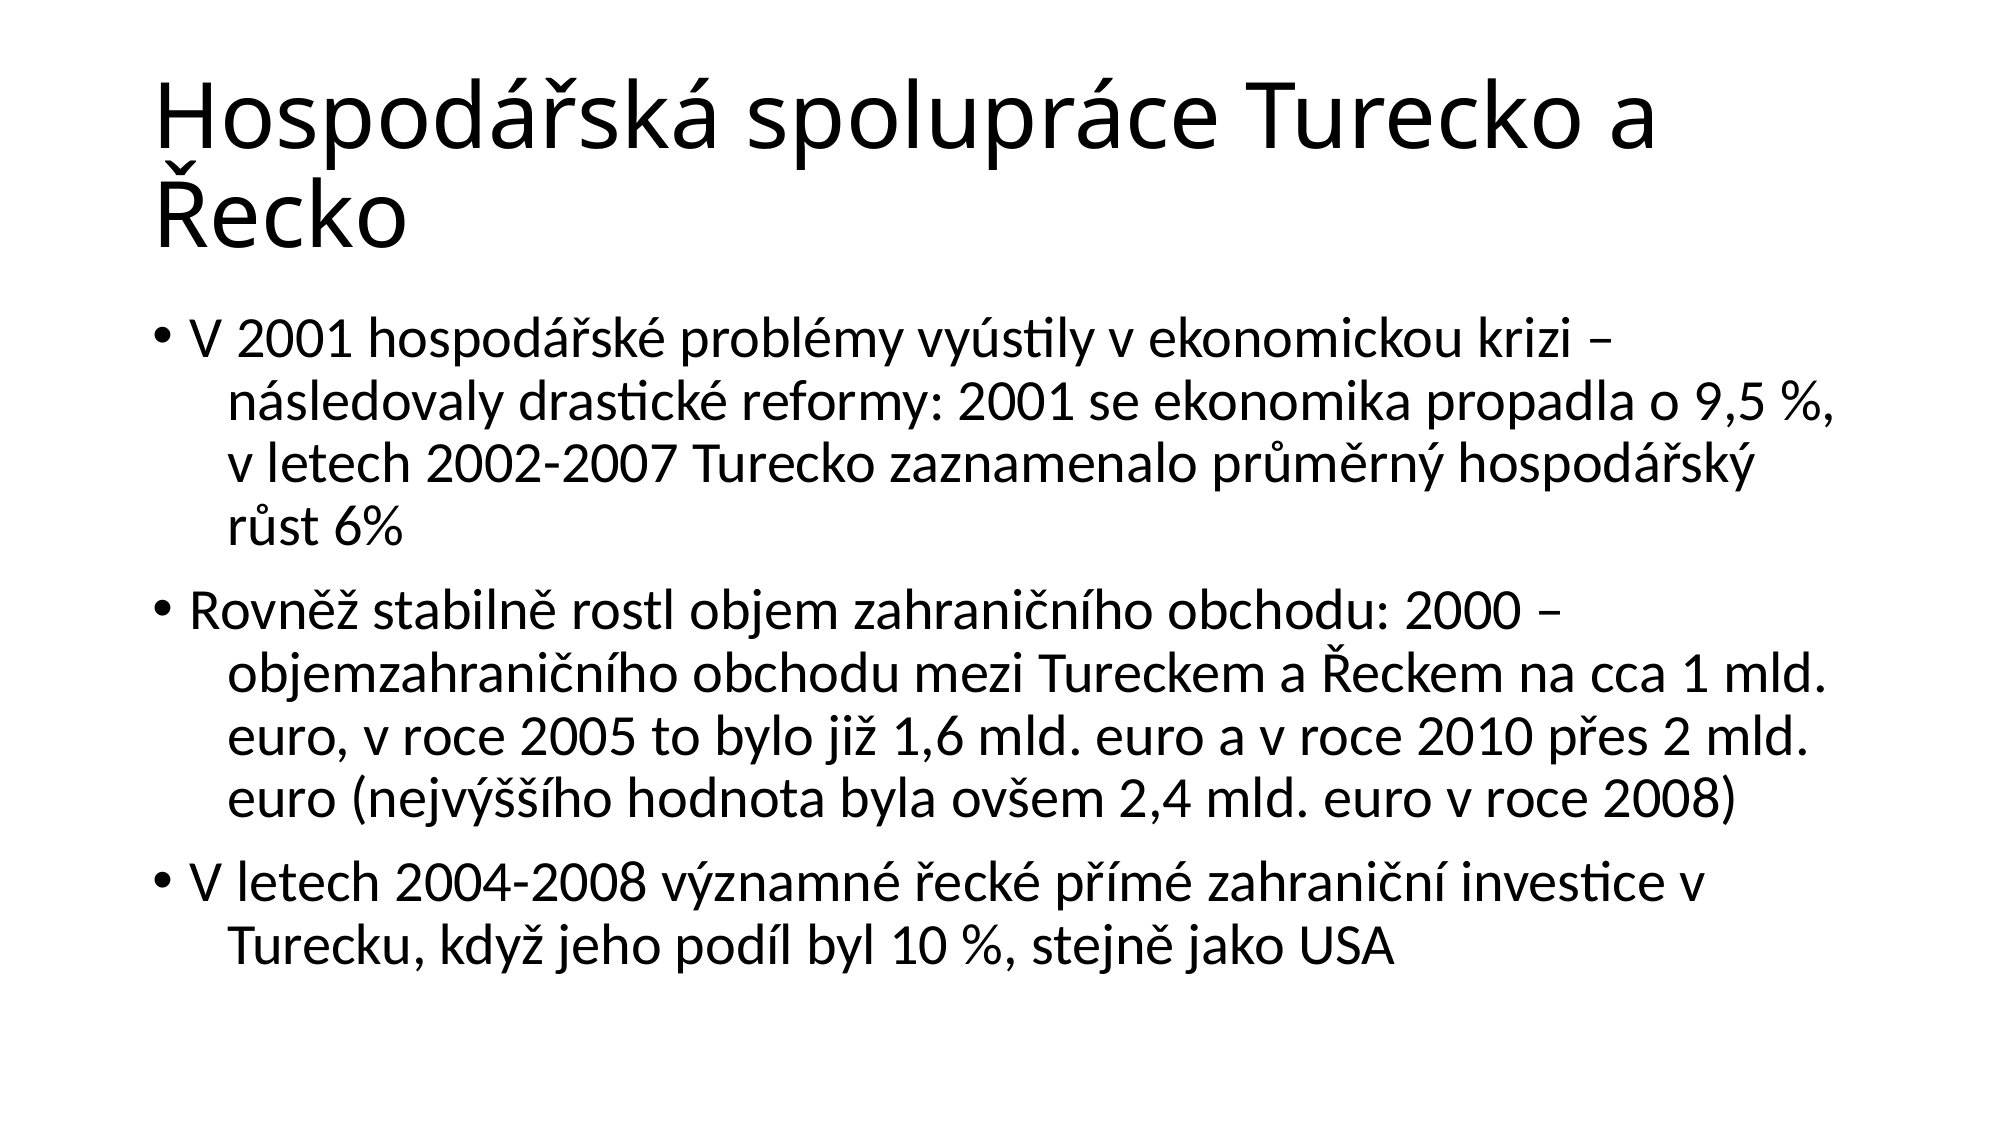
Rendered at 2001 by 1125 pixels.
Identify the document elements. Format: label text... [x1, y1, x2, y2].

title Hospodářská spolupráce Turecko a Řecko [137, 59, 1863, 278]
list V 2001 hospodářské problémy vyústily v ekonomickou krizi – následovaly drastické reformy: 2001 se ekonomika propadla o 9,5 %, v letech 2002-2007 Turecko zaznamenalo průměrný hospodářský růst 6% Rovněž stabilně rostl objem zahraničního obchodu: 2000 – objemzahraničního obchodu mezi Tureckem a Řeckem na cca 1 mld. euro, v roce 2005 to bylo již 1,6 mld. euro a v roce 2010 přes 2 mld. euro (nejvýššího hodnota byla ovšem 2,4 mld. euro v roce 2008) V letech 2004-2008 významné řecké přímé zahraniční investice v Turecku, když jeho podíl byl 10 %, stejně jako USA [137, 299, 1863, 1014]
